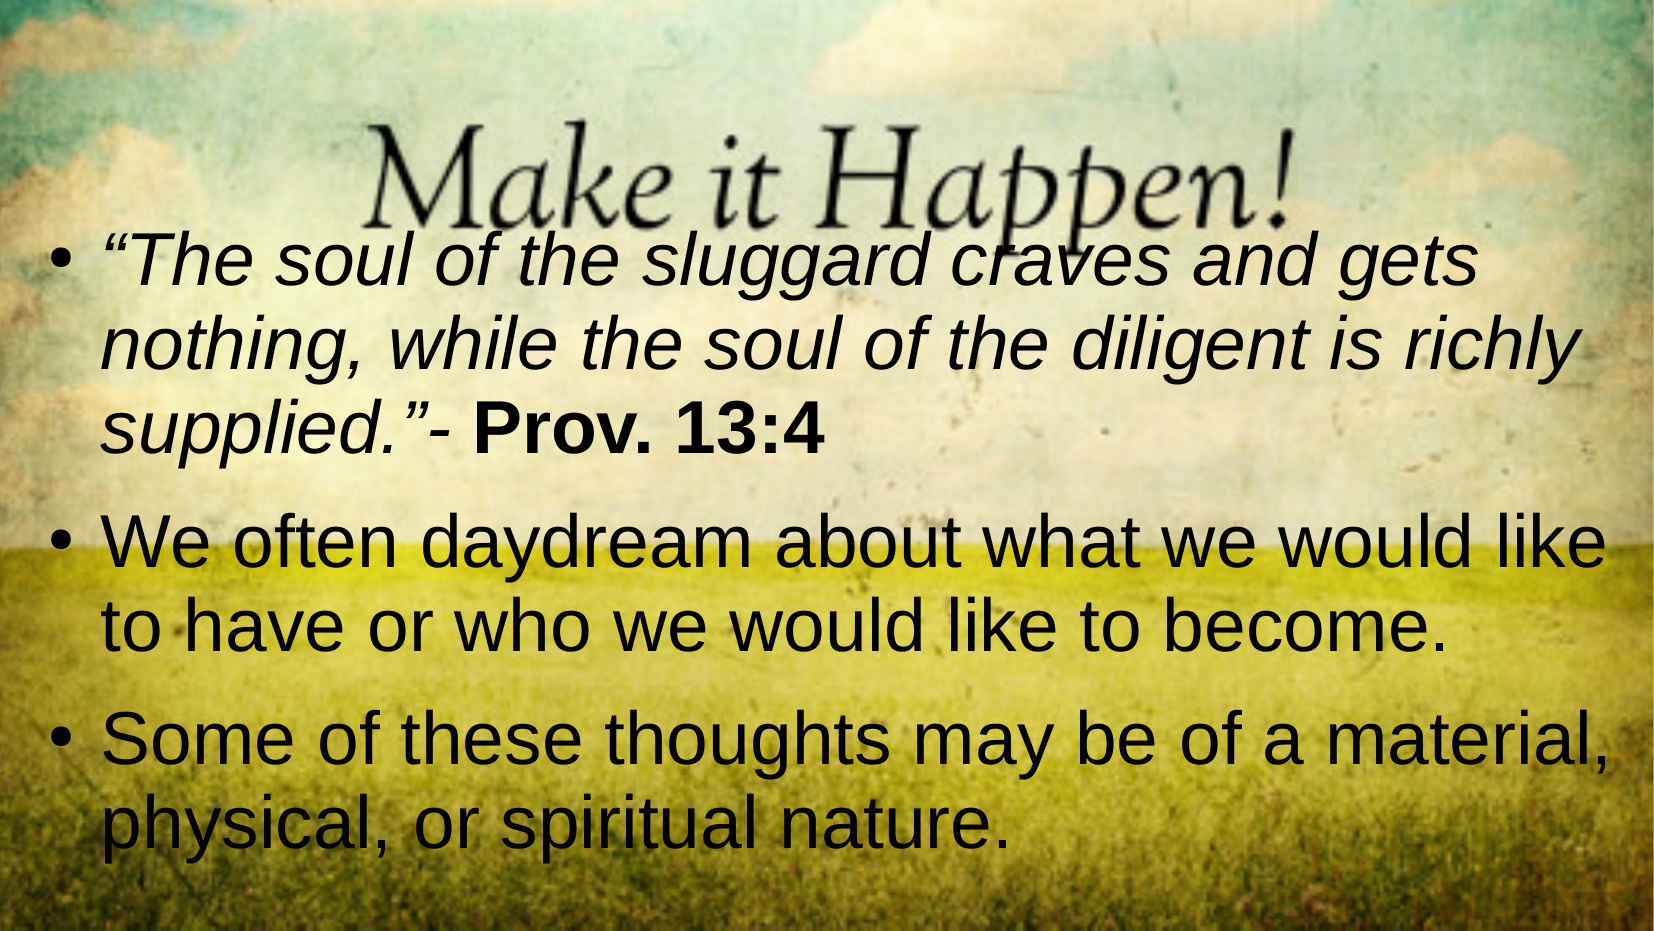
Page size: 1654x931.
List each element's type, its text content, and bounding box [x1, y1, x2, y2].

picture [0, 0, 1654, 931]
list “The soul of the sluggard craves and gets nothing, while the soul of the diligent is richly supplied.”- Prov. 13:4 We often daydream about what we would like to have or who we would like to become. Some of these thoughts may be of a material, physical, or spiritual nature. [30, 217, 1636, 901]
